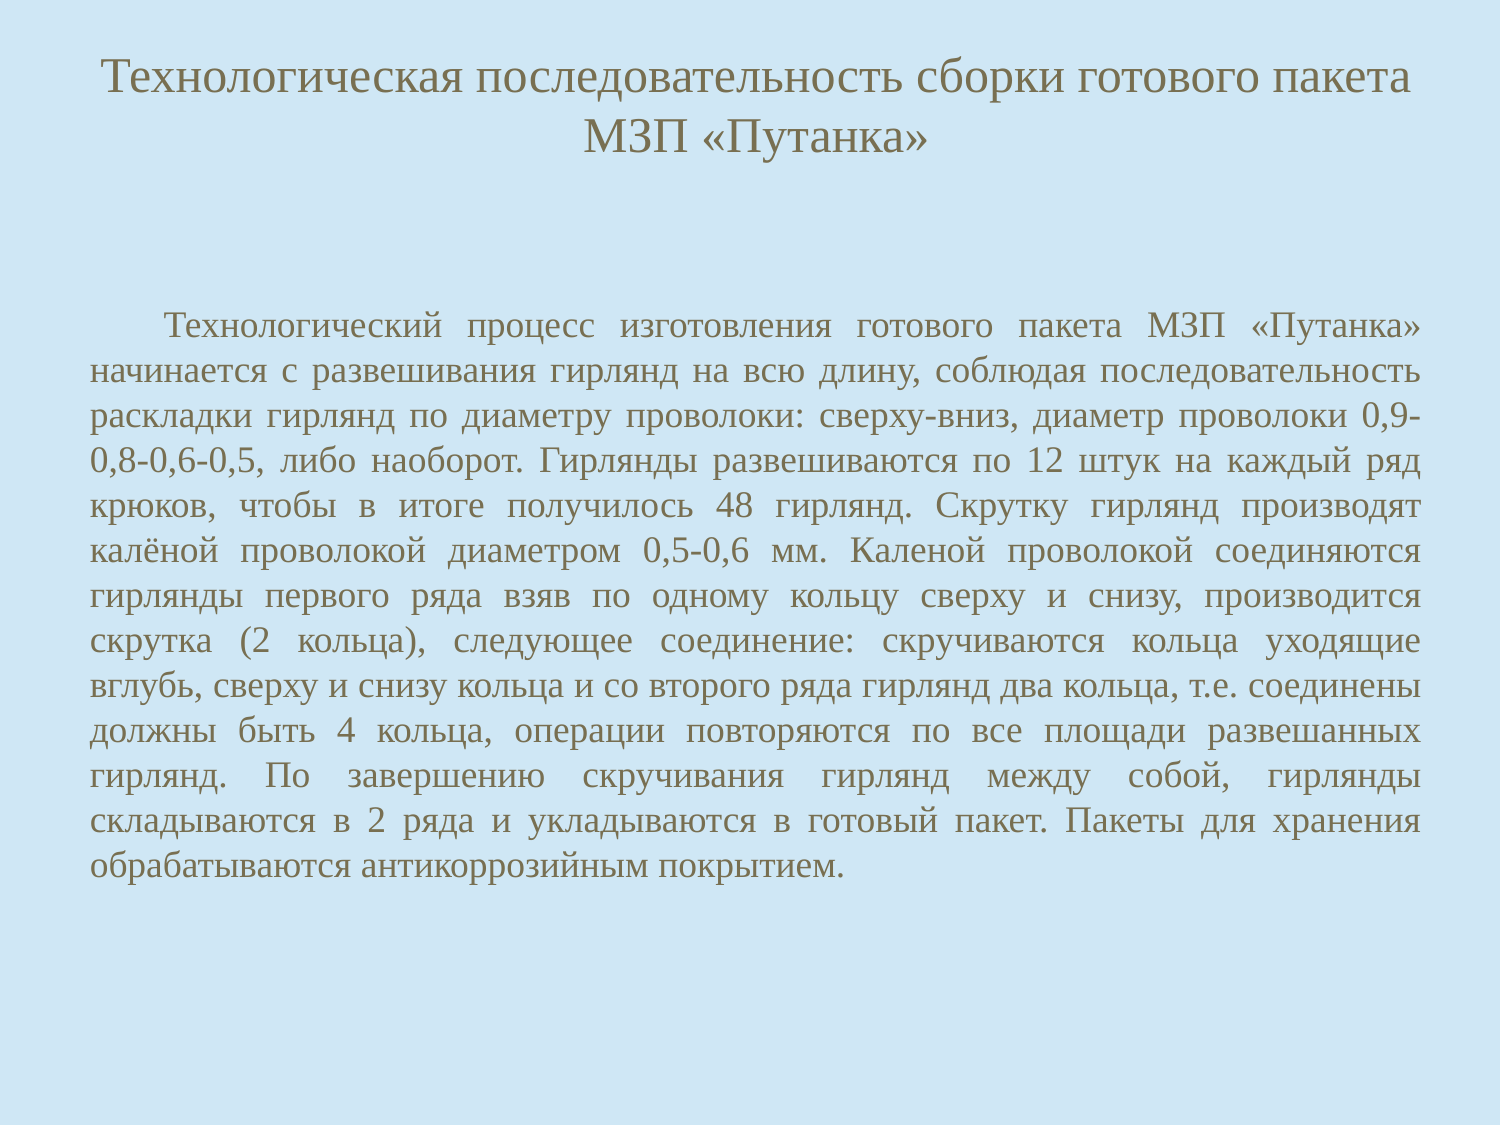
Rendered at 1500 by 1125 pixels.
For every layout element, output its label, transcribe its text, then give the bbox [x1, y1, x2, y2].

title Технологическая последовательность сборки готового пакета МЗП «Путанка» [75, 35, 1438, 235]
subtitle Технологический процесс изготовления готового пакета МЗП «Путанка» начинается с развешивания гирлянд на всю длину, соблюдая последовательность раскладки гирлянд по диаметру проволоки: сверху-вниз, диаметр проволоки 0,9-0,8-0,6-0,5, либо наоборот. Гирлянды развешиваются по 12 штук на каждый ряд крюков, чтобы в итоге получилось 48 гирлянд. Скрутку гирлянд производят калёной проволокой диаметром 0,5-0,6 мм. Каленой проволокой соединяются гирлянды первого ряда взяв по одному кольцу сверху и снизу, производится скрутка (2 кольца), следующее соединение: скручиваются кольца уходящие вглубь, сверху и снизу кольца и со второго ряда гирлянд два кольца, т.е. соединены должны быть 4 кольца, операции повторяются по все площади развешанных гирлянд. По завершению скручивания гирлянд между собой, гирлянды складываются в 2 ряда и укладываются в готовый пакет. Пакеты для хранения обрабатываются антикоррозийным покрытием. [75, 292, 1438, 1079]
